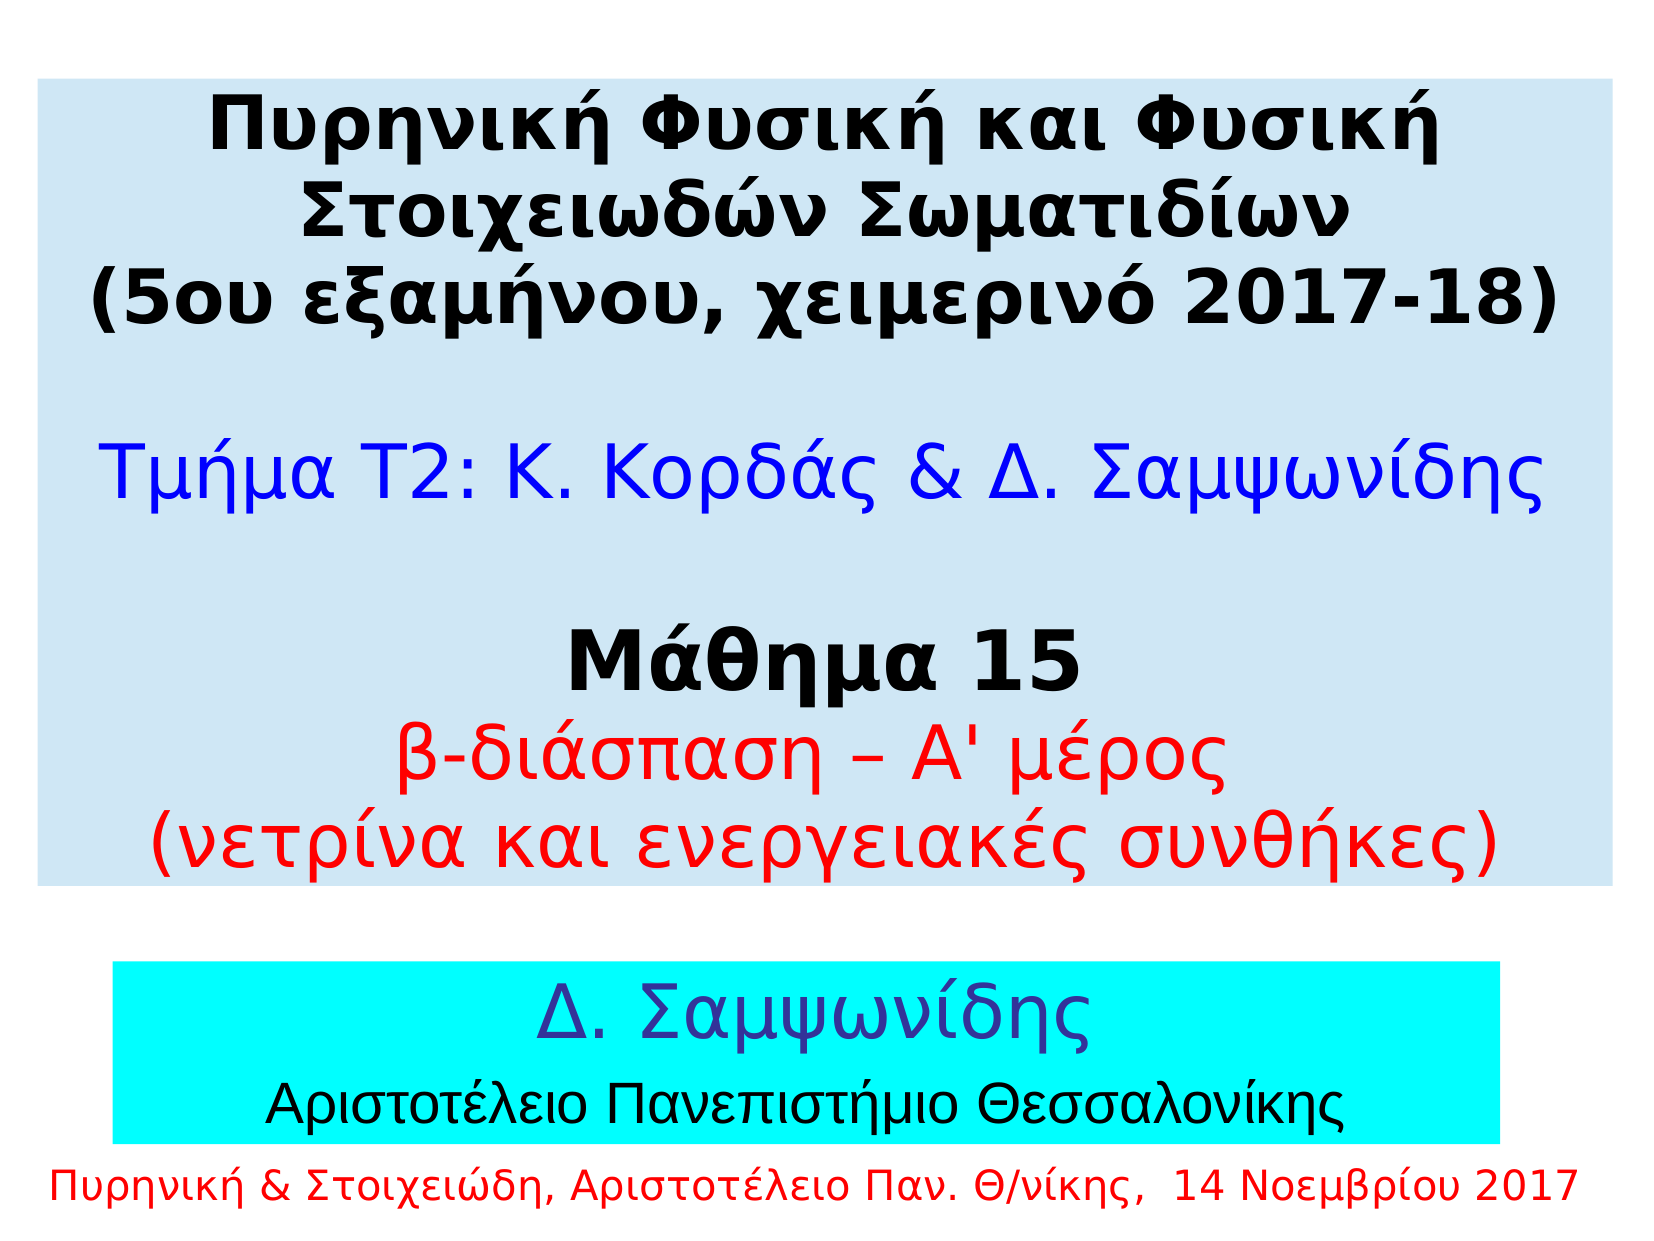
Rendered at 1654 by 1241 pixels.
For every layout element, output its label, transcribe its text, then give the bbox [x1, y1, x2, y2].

text_box Δ. Σαμψωνίδης Αριστοτέλειο Πανεπιστήμιο Θεσσαλονίκης [112, 961, 1501, 1145]
title Πυρηνική Φυσική και Φυσική Στοιχειωδών Σωματιδίων (5ου εξαμήνου, χειμερινό 2017-18) Τμήμα T2: Κ. Κορδάς & Δ. Σαμψωνίδης Μάθημα 15 β-διάσπαση – Α' μέρος (νετρίνα και ενεργειακές συνθήκες) [37, 78, 1613, 886]
text_box Πυρηνική & Στοιχειώδη, Αριστοτέλειο Παν. Θ/νίκης, 14 Νοεμβρίου 2017 [33, 1154, 1597, 1219]
